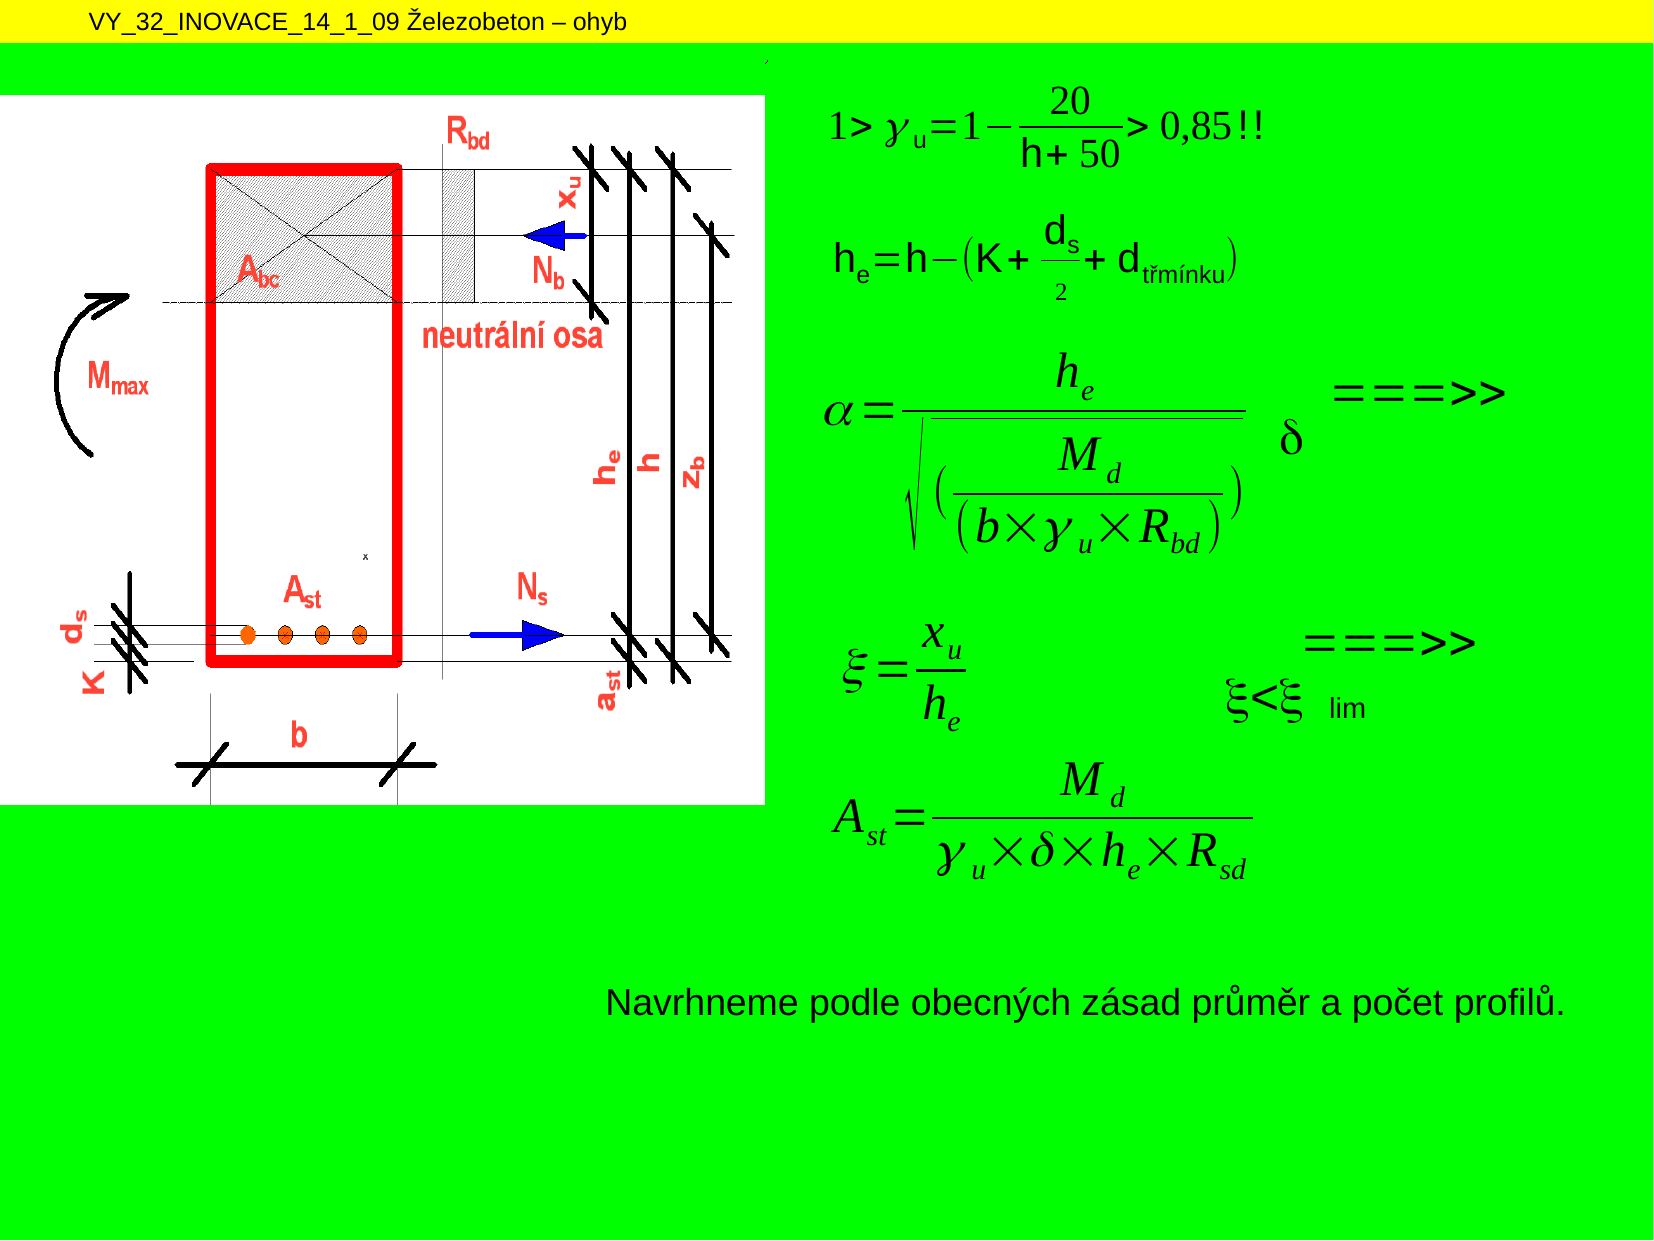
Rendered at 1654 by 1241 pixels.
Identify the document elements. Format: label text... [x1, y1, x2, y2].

chart [833, 603, 975, 739]
picture [0, 95, 765, 805]
chart [822, 751, 1262, 886]
chart [821, 77, 1270, 178]
chart [826, 206, 1246, 310]
text_box Navrhneme podle obecných zásad průměr a počet profilů. [590, 974, 1581, 1032]
text_box ===>> x<x lim [1210, 616, 1625, 709]
chart [814, 344, 1255, 562]
text_box VY_32_INOVACE_14_1_09 Železobeton – ohyb [0, 0, 1654, 43]
text_box ===>> d [1240, 366, 1565, 443]
